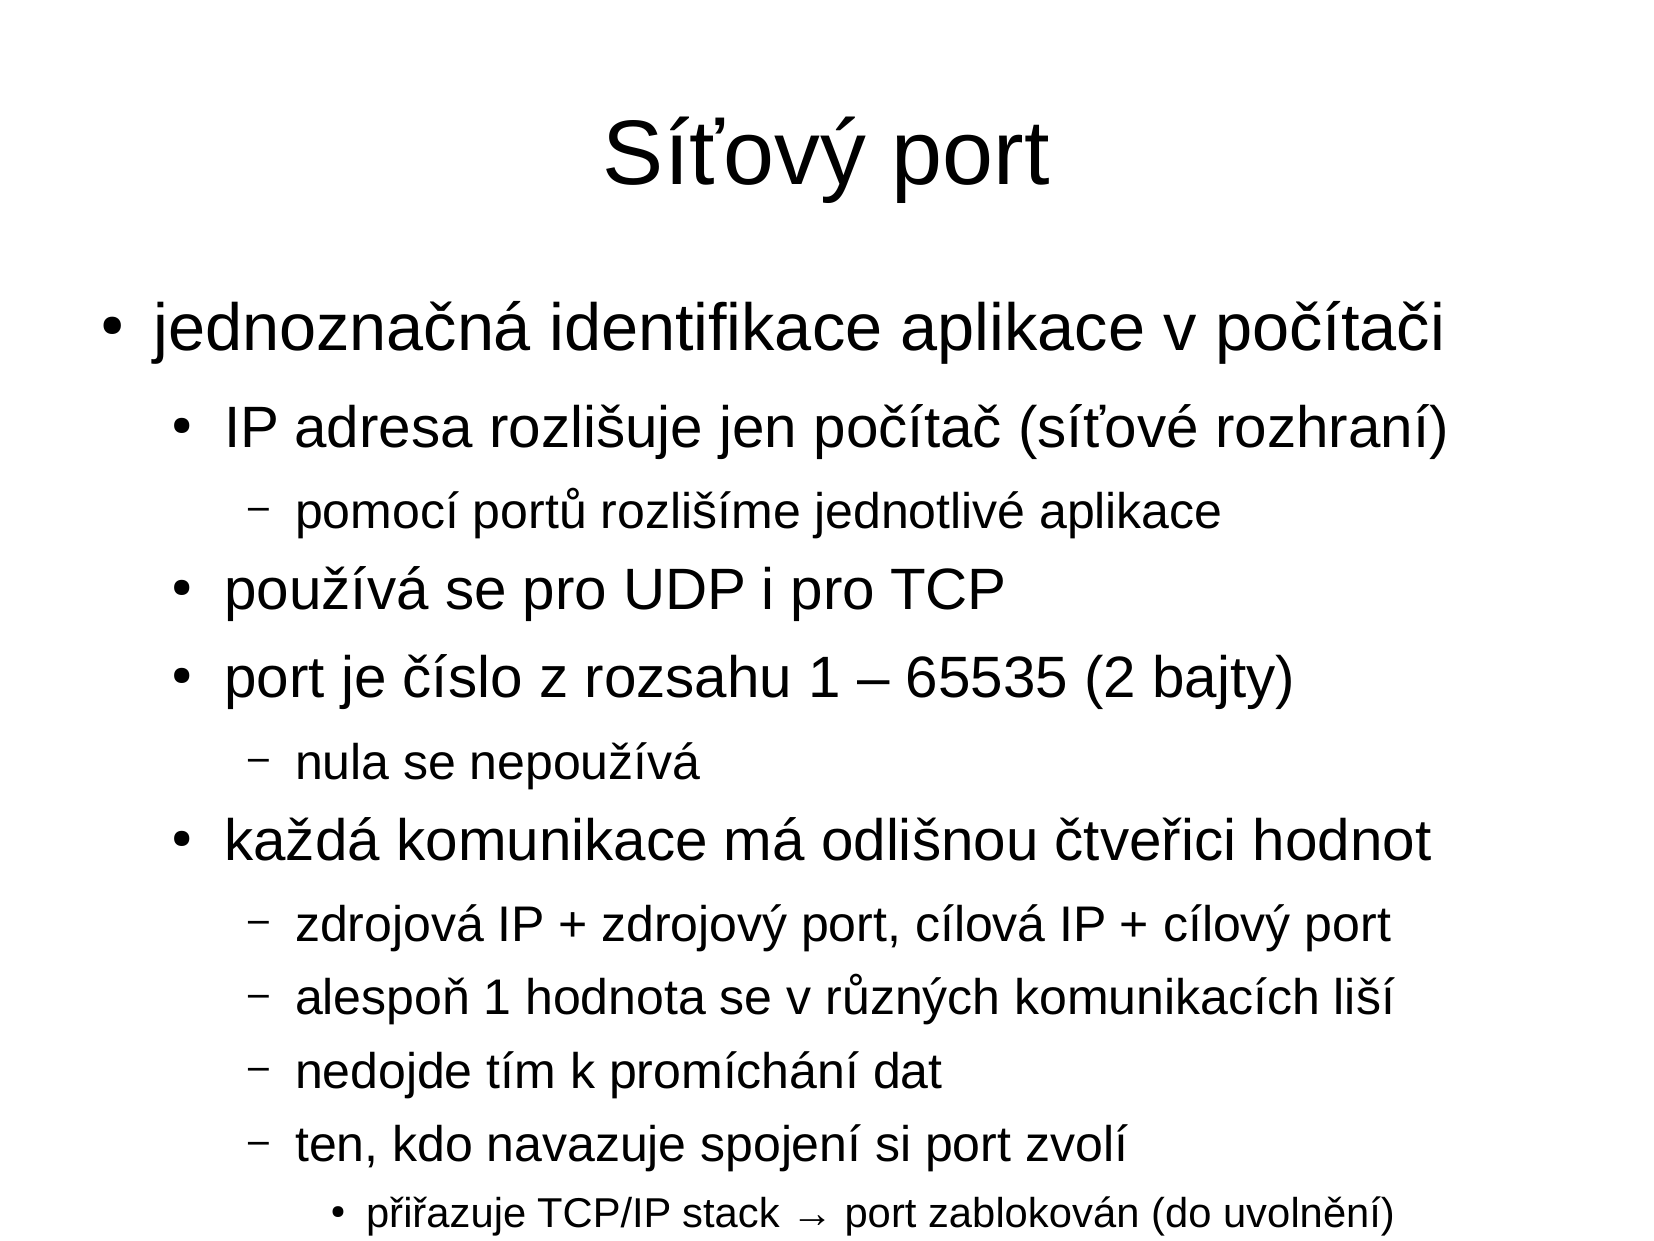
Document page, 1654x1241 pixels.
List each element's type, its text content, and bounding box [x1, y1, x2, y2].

title Síťový port [82, 49, 1571, 257]
list jednoznačná identifikace aplikace v počítači IP adresa rozlišuje jen počítač (síťové rozhraní) pomocí portů rozlišíme jednotlivé aplikace používá se pro UDP i pro TCP port je číslo z rozsahu 1 – 65535 (2 bajty) nula se nepoužívá každá komunikace má odlišnou čtveřici hodnot zdrojová IP + zdrojový port, cílová IP + cílový port alespoň 1 hodnota se v různých komunikacích liší nedojde tím k promíchání dat ten, kdo navazuje spojení si port zvolí přiřazuje TCP/IP stack → port zablokován (do uvolnění) [82, 290, 1571, 1237]
